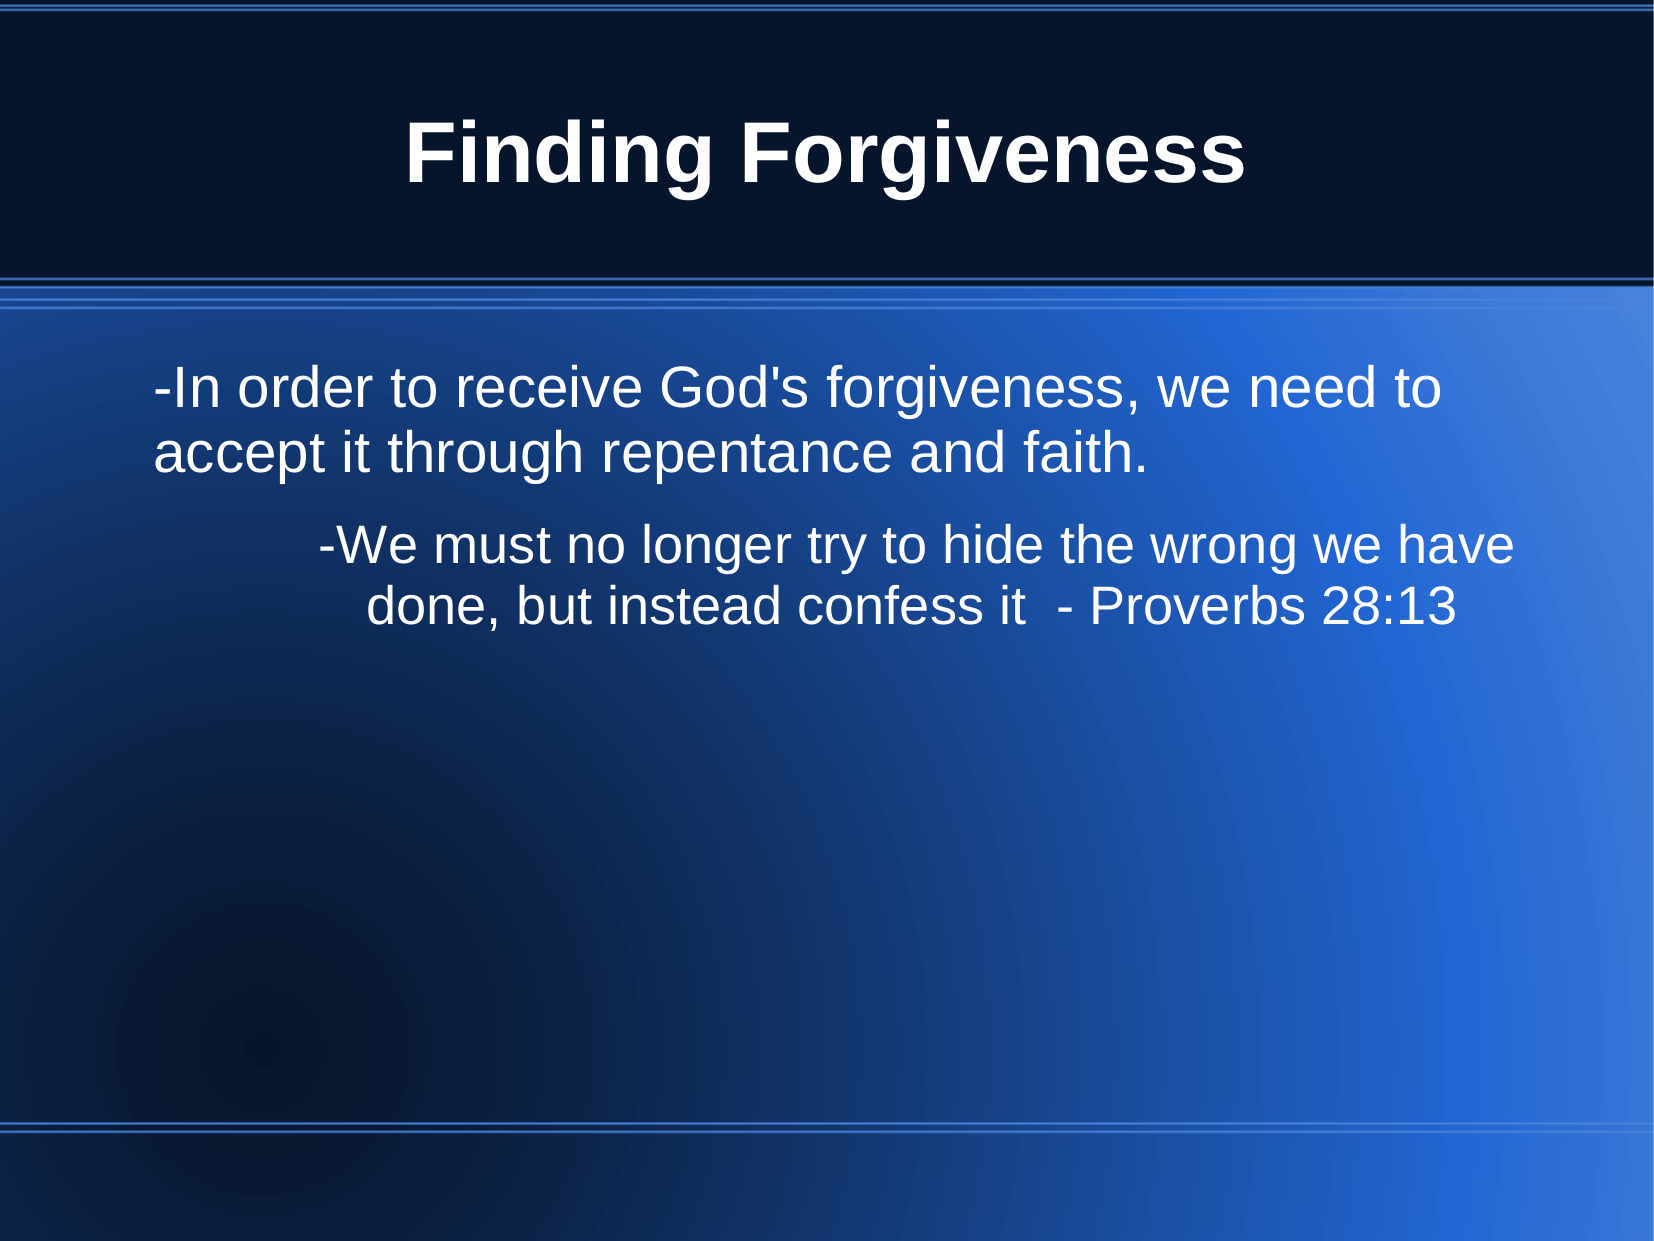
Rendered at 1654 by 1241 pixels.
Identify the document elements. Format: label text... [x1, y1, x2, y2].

title Finding Forgiveness [82, 49, 1571, 257]
picture [0, 0, 1654, 1241]
list -In order to receive God's forgiveness, we need to accept it through repentance and faith. -We must no longer try to hide the wrong we have done, but instead confess it - Proverbs 28:13 [82, 355, 1571, 1058]
